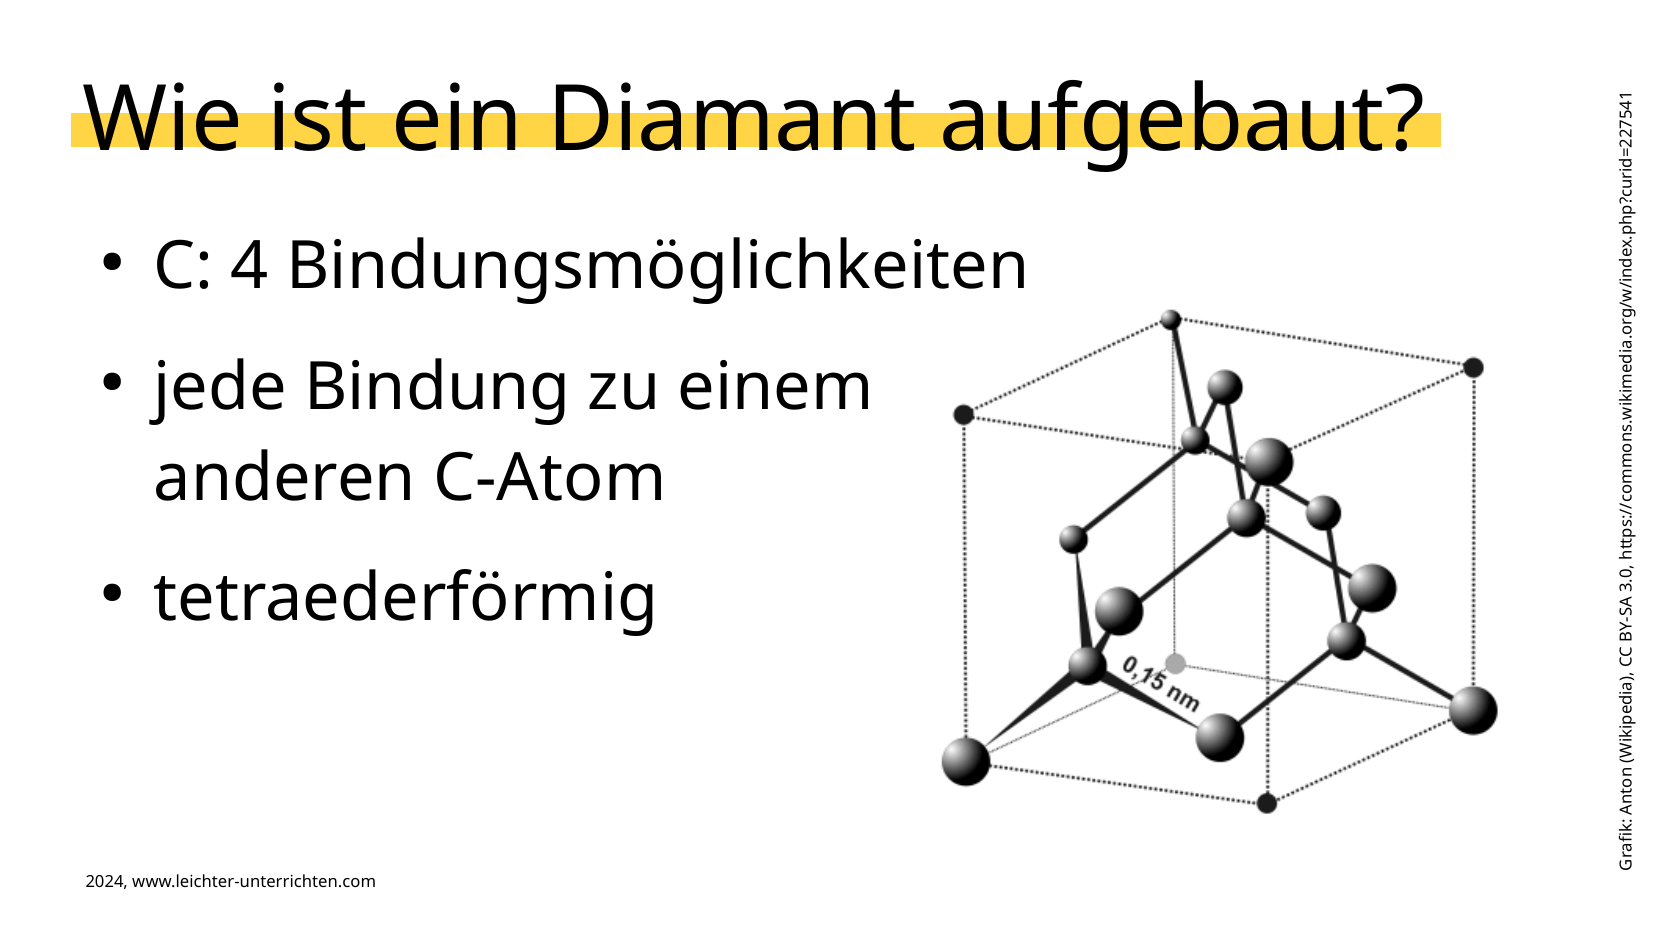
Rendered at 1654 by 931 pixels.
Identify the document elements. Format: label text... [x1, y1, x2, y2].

list C: 4 Bindungsmöglichkeiten jede Bindung zu einem anderen C-Atom tetraederförmig [82, 217, 1571, 758]
title Wie ist ein Diamant aufgebaut? [82, 37, 1571, 193]
picture [939, 307, 1501, 817]
text_box Grafik: Anton (Wikipedia), CC BY-SA 3.0, https://commons.wikimedia.org/w/index.php?curid=227541 [1606, 68, 1644, 886]
